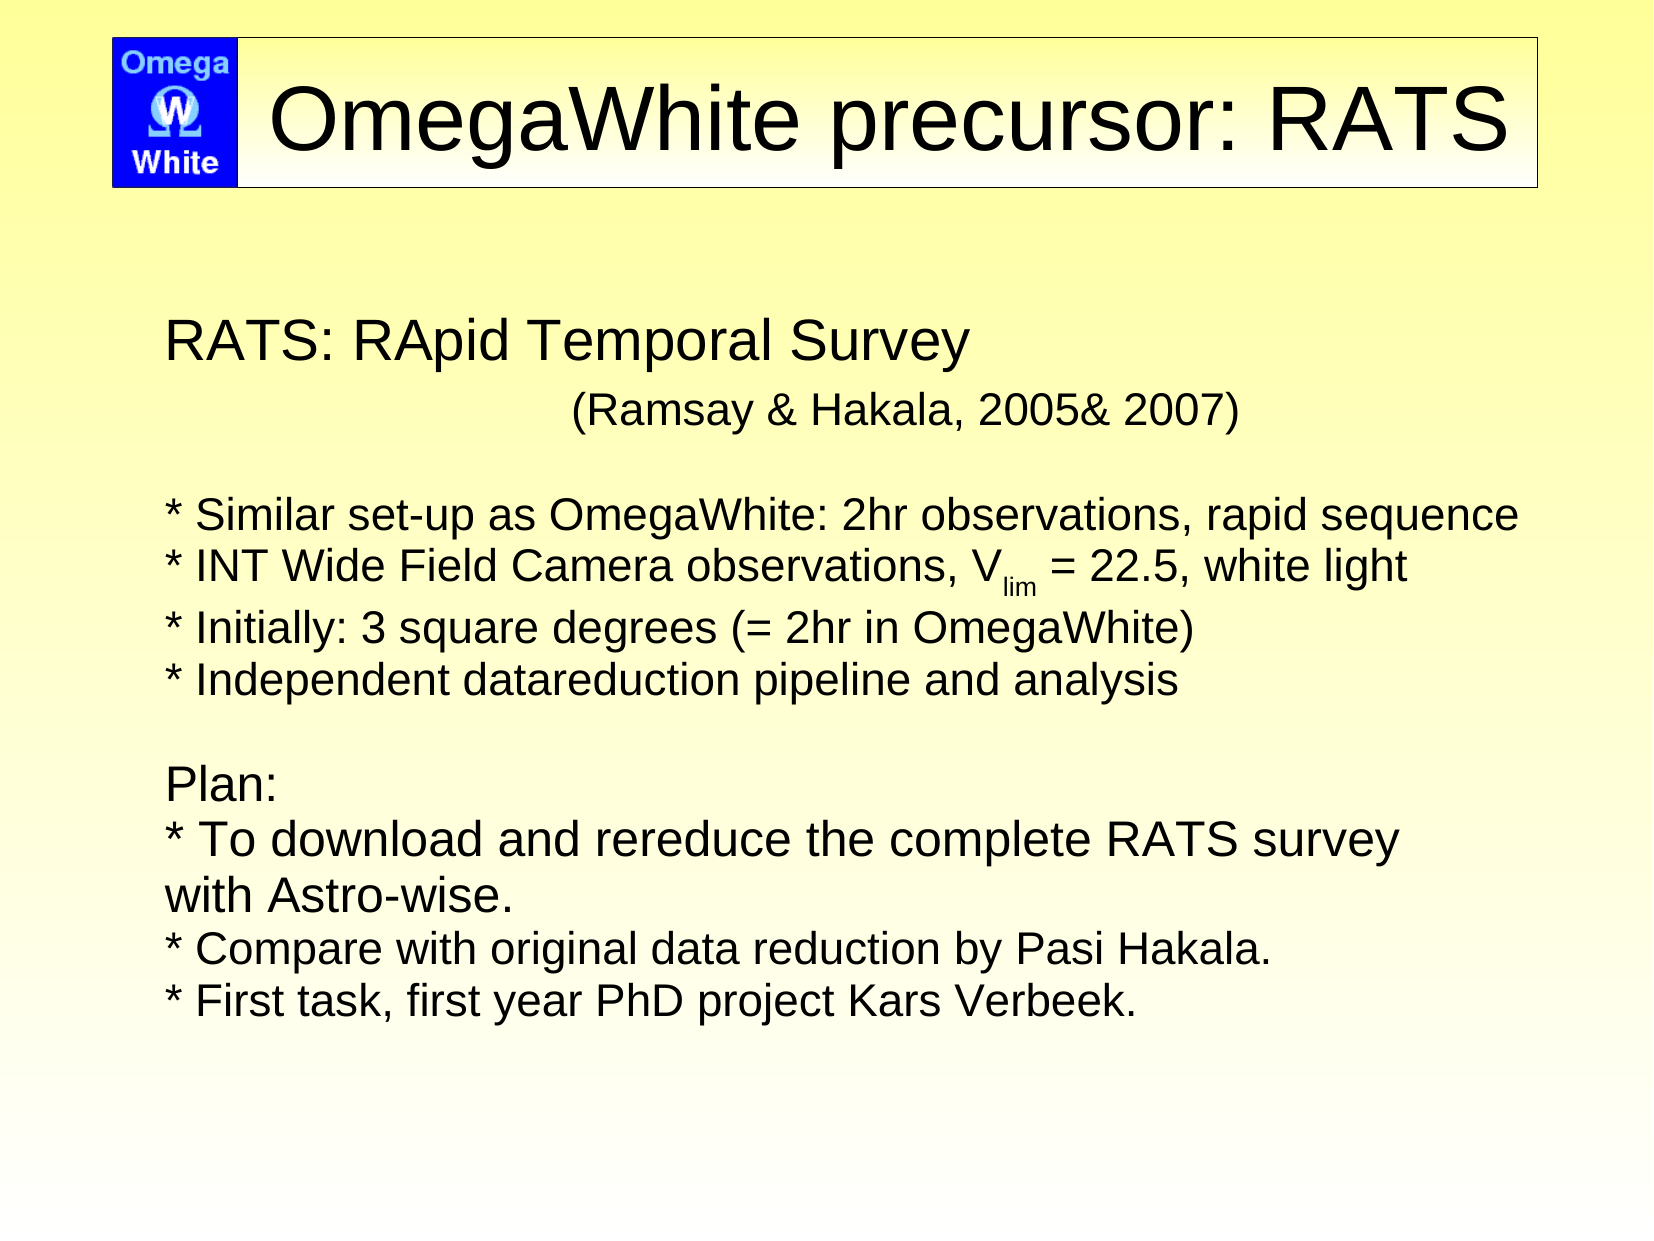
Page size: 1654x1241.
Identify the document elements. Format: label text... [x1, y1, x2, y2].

text_box [238, 37, 1538, 49]
text_box RATS: RApid Temporal Survey (Ramsay & Hakala, 2005& 2007) * Similar set-up as OmegaWhite: 2hr observations, rapid sequence * INT Wide Field Camera observations, Vlim = 22.5, white light * Initially: 3 square degrees (= 2hr in OmegaWhite) * Independent datareduction pipeline and analysis Plan: * To download and rereduce the complete RATS survey with Astro-wise. * Compare with original data reduction by Pasi Hakala. * First task, first year PhD project Kars Verbeek. [150, 300, 1509, 1034]
title OmegaWhite precursor: RATS [82, 49, 1571, 188]
picture [112, 37, 238, 49]
